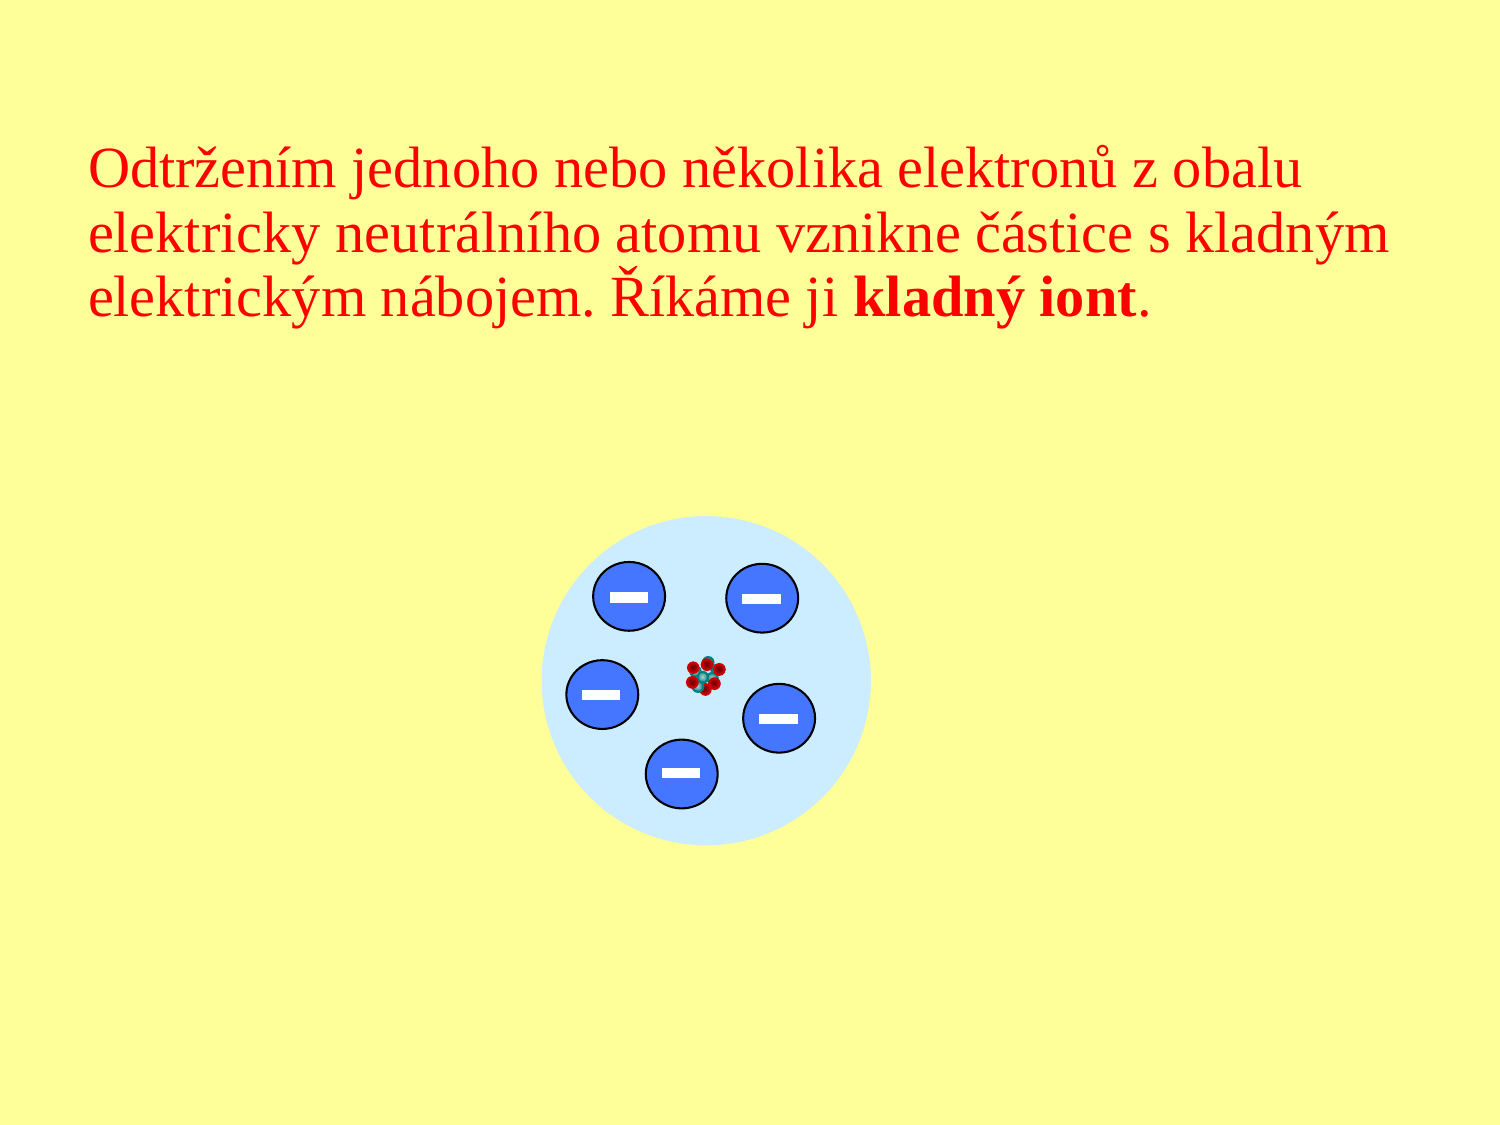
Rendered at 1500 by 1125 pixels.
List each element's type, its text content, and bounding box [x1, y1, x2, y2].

text_box Odtržením jednoho nebo několika elektronů z obalu elektricky neutrálního atomu vznikne částice s kladným elektrickým nábojem. Říkáme ji kladný iont. [73, 128, 1406, 402]
text_box [543, 517, 870, 844]
